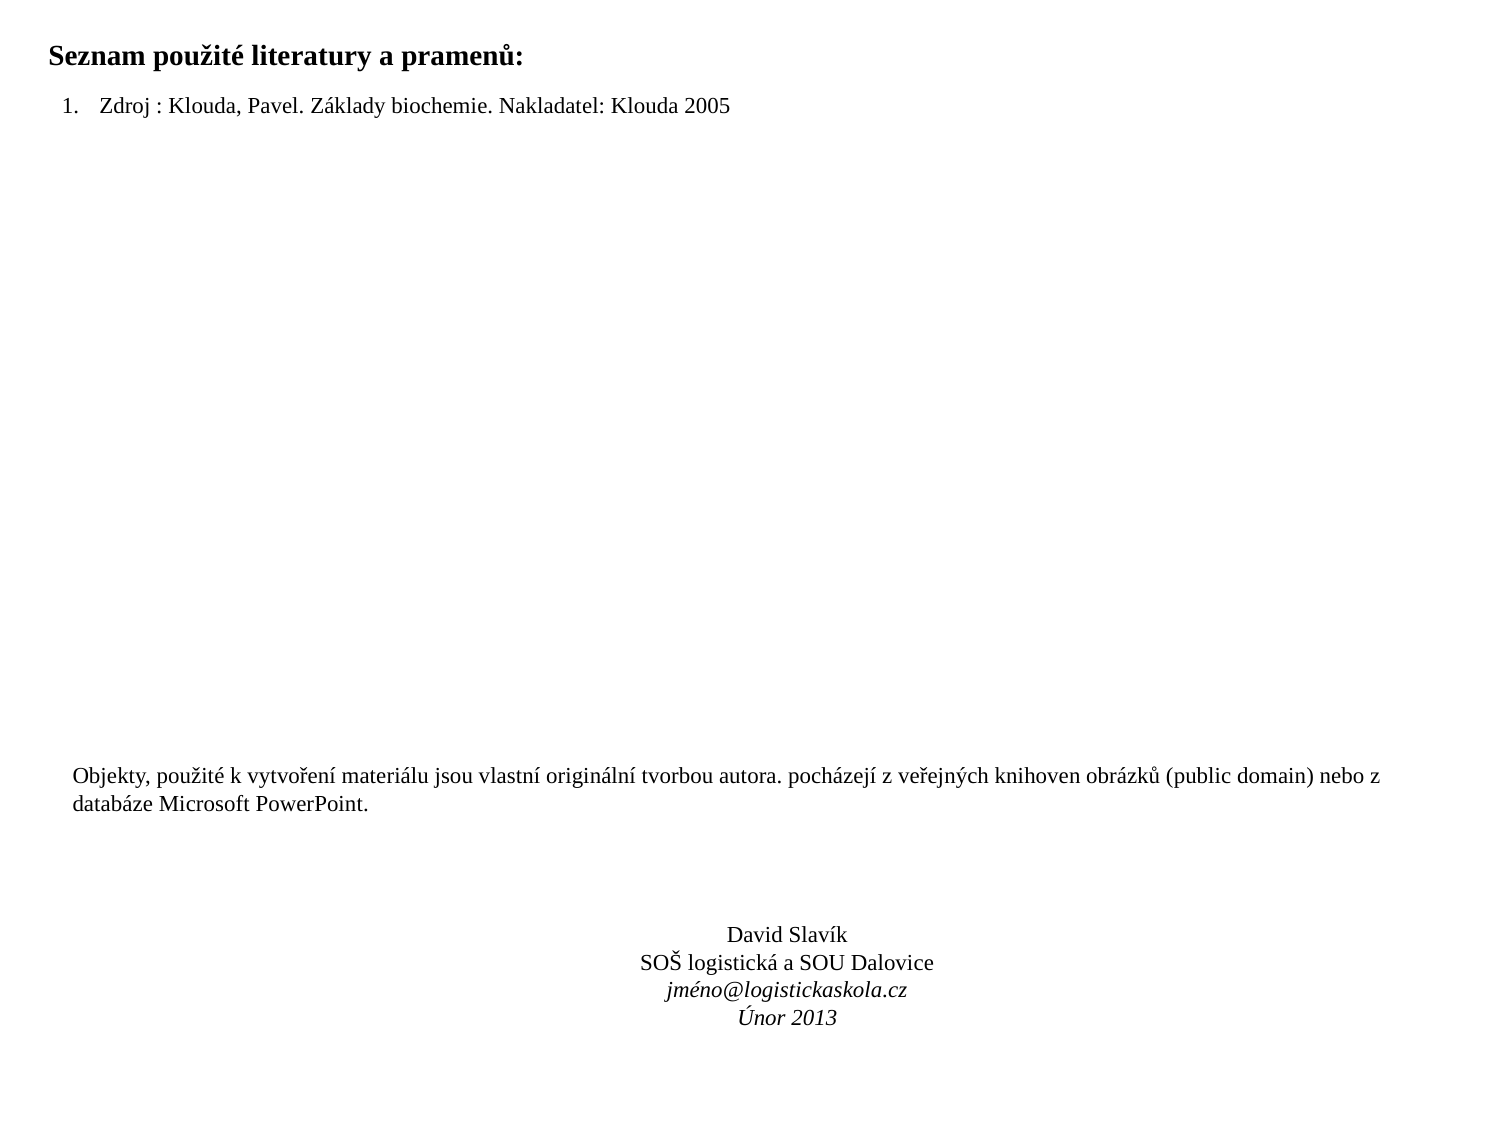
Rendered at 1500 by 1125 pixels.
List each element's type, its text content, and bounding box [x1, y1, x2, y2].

text_box Seznam použité literatury a pramenů: [34, 29, 763, 80]
text_box Zdroj : Klouda, Pavel. Základy biochemie. Nakladatel: Klouda 2005 [48, 84, 810, 182]
text_box David Slavík SOŠ logistická a SOU Dalovice jméno@logistickaskola.cz Únor 2013 [494, 913, 1080, 1039]
text_box Objekty, použité k vytvoření materiálu jsou vlastní originální tvorbou autora. pocházejí z veřejných knihoven obrázků (public domain) nebo z databáze Microsoft PowerPoint. [58, 753, 1442, 823]
